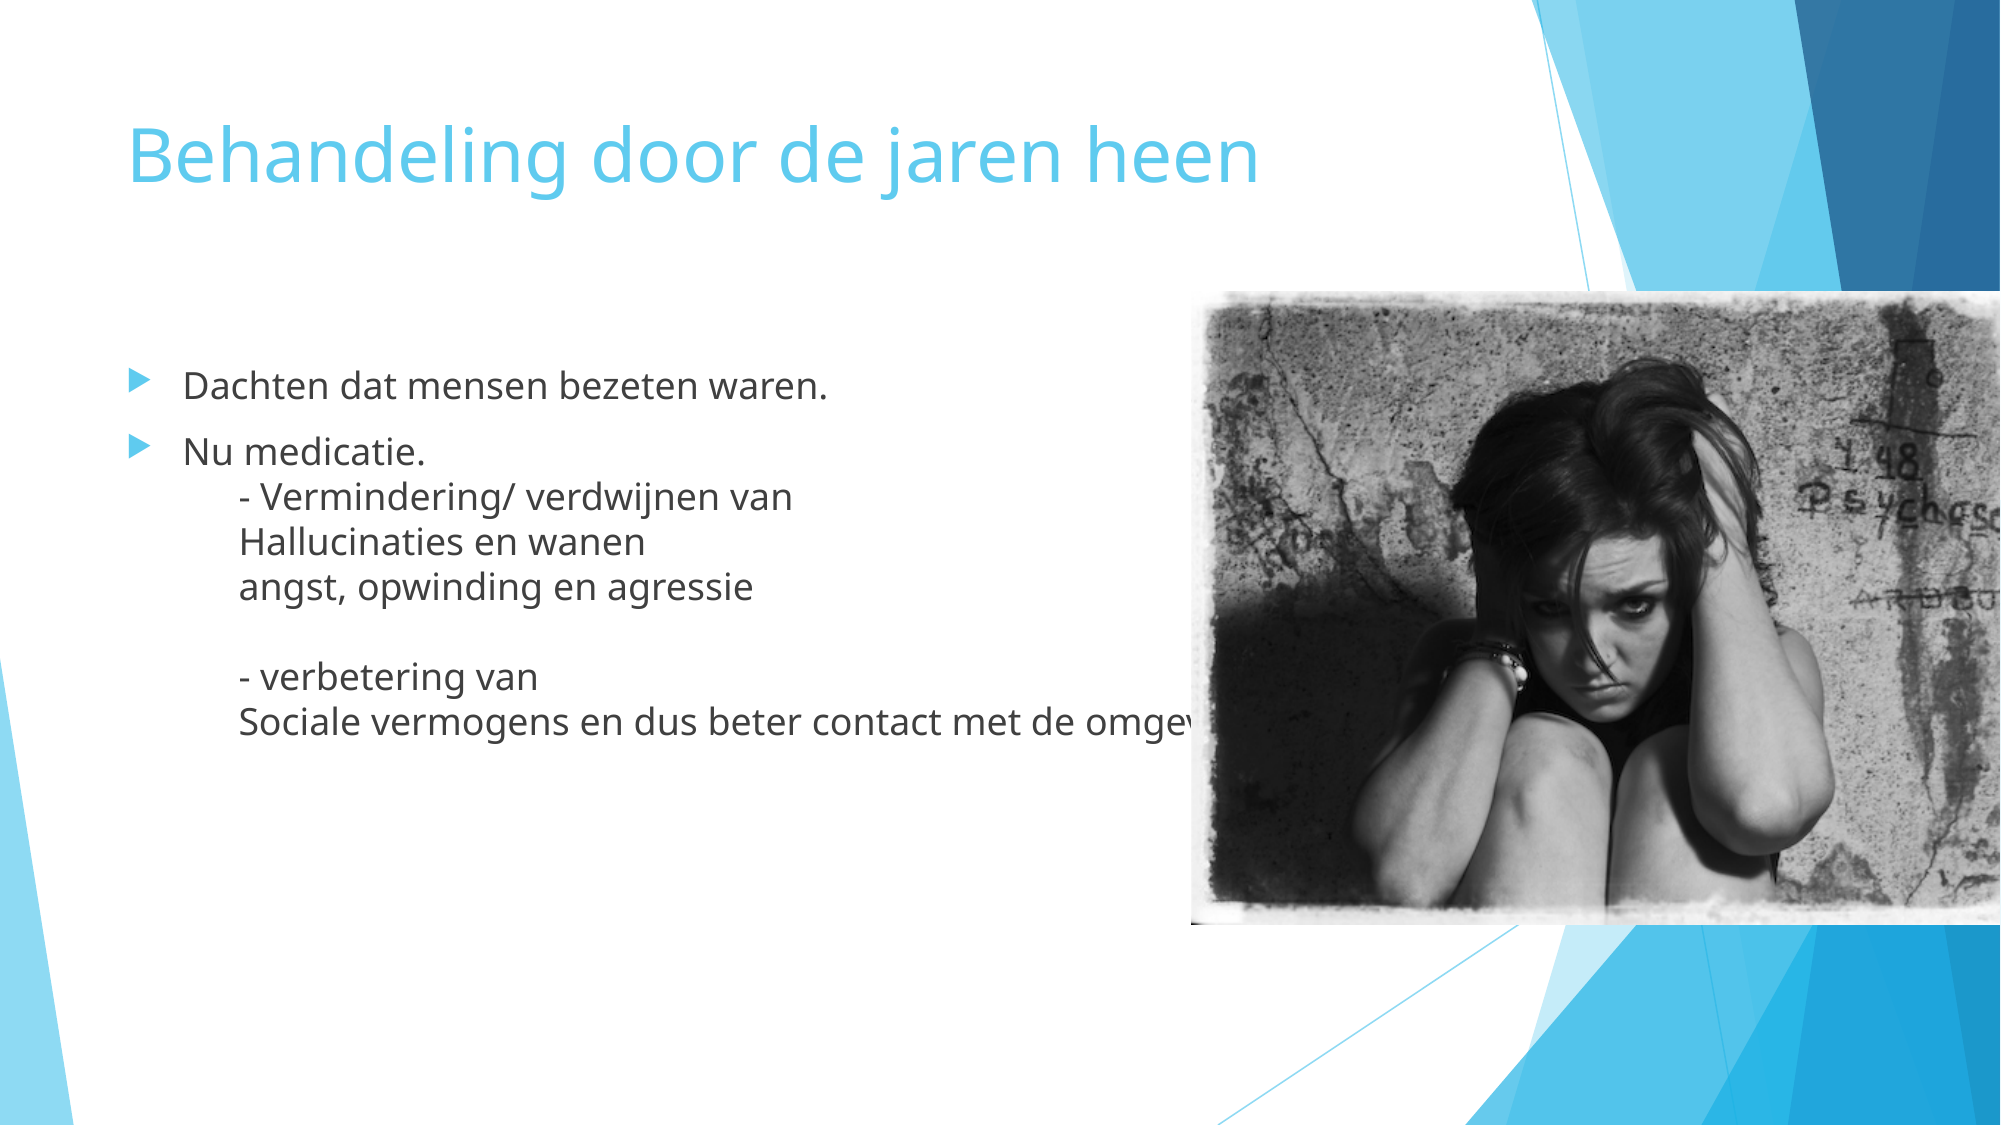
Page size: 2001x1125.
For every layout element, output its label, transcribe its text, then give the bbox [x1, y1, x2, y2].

list Dachten dat mensen bezeten waren. Nu medicatie. - Vermindering/ verdwijnen van Hallucinaties en wanen angst, opwinding en agressie - verbetering van Sociale vermogens en dus beter contact met de omgeving. [111, 354, 1522, 992]
title Behandeling door de jaren heen [111, 99, 1522, 317]
picture [1191, 291, 2000, 925]
